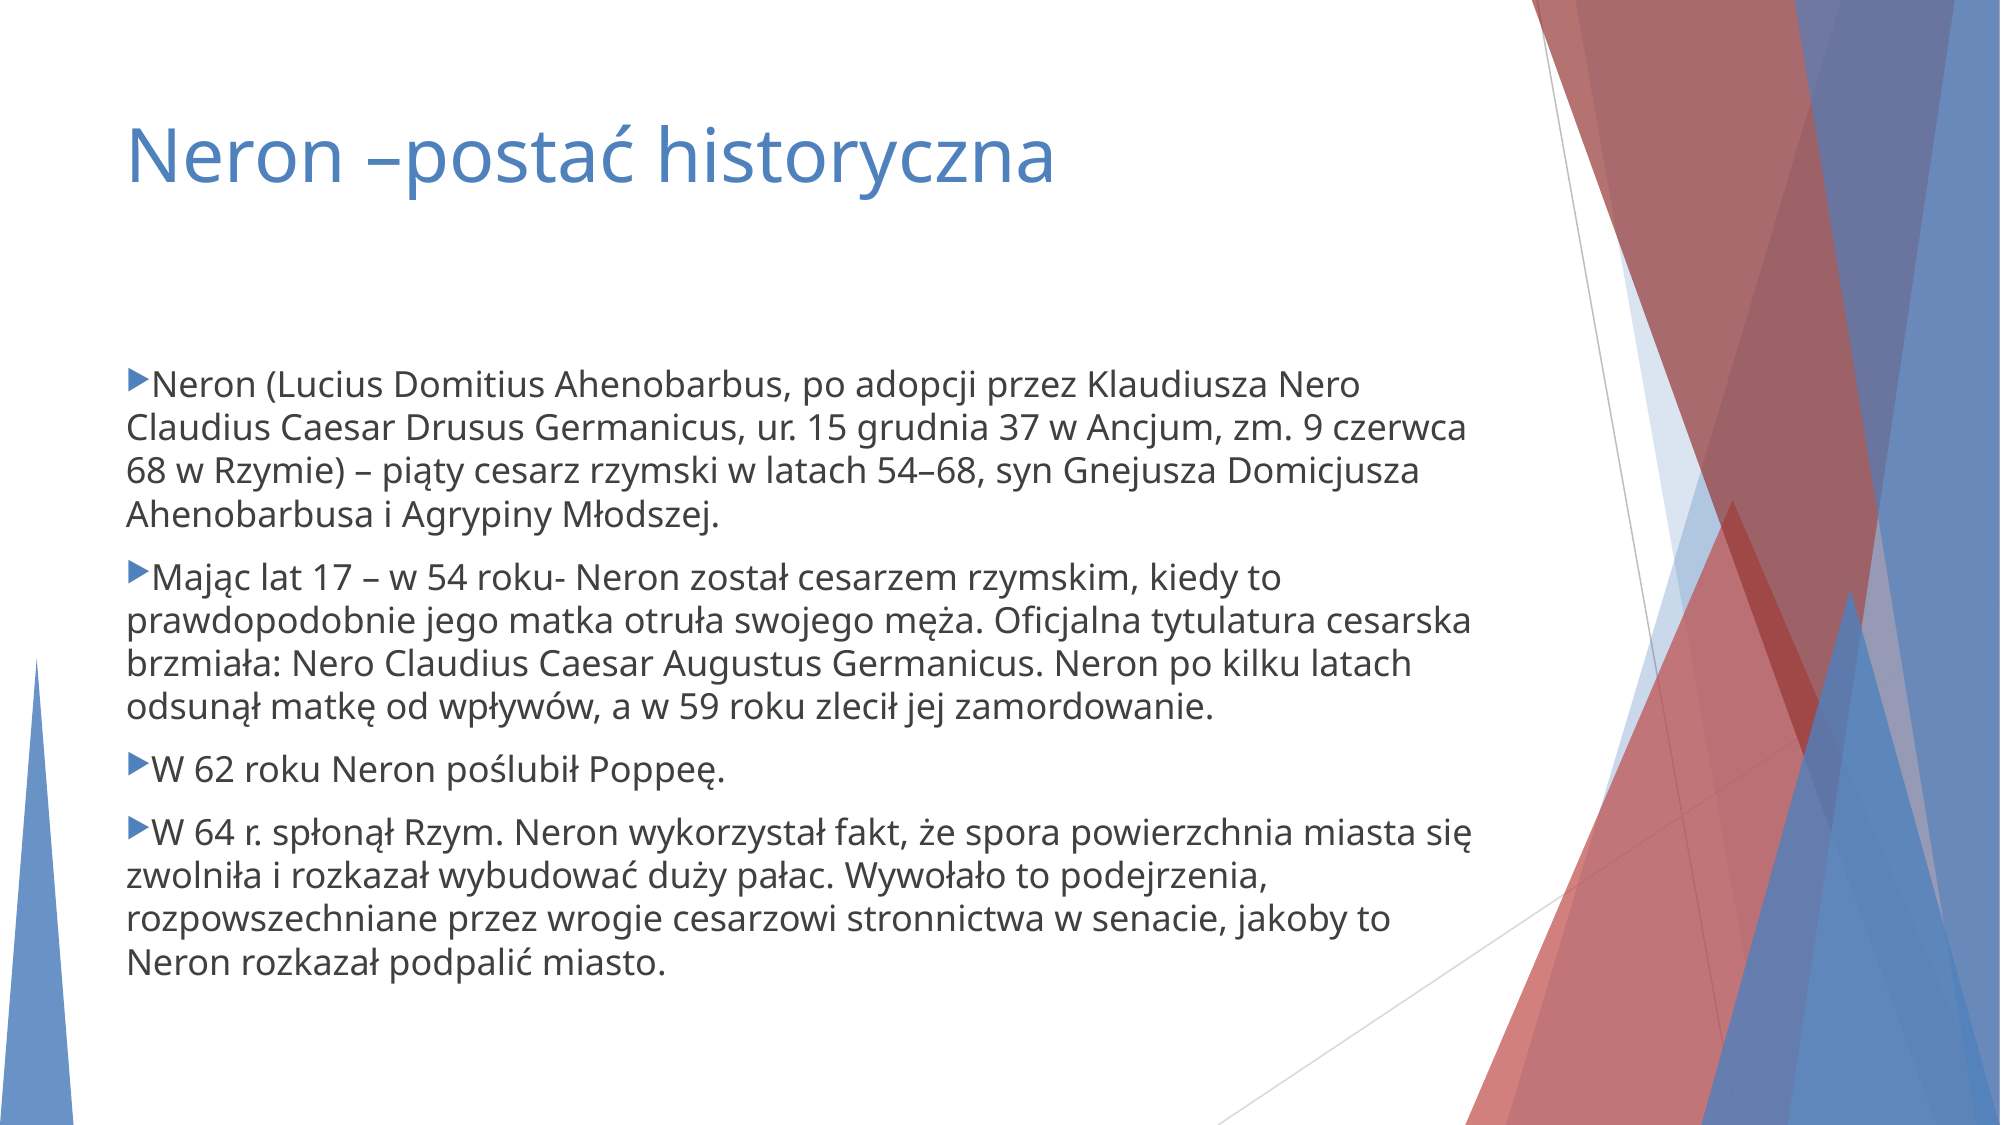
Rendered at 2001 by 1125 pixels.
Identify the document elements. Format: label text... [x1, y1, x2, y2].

list Neron (Lucius Domitius Ahenobarbus, po adopcji przez Klaudiusza Nero Claudius Caesar Drusus Germanicus, ur. 15 grudnia 37 w Ancjum, zm. 9 czerwca 68 w Rzymie) – piąty cesarz rzymski w latach 54–68, syn Gnejusza Domicjusza Ahenobarbusa i Agrypiny Młodszej. Mając lat 17 – w 54 roku- Neron został cesarzem rzymskim, kiedy to prawdopodobnie jego matka otruła swojego męża. Oficjalna tytulatura cesarska brzmiała: Nero Claudius Caesar Augustus Germanicus. Neron po kilku latach odsunął matkę od wpływów, a w 59 roku zlecił jej zamordowanie. W 62 roku Neron poślubił Poppeę. W 64 r. spłonął Rzym. Neron wykorzystał fakt, że spora powierzchnia miasta się zwolniła i rozkazał wybudować duży pałac. Wywołało to podejrzenia, rozpowszechniane przez wrogie cesarzowi stronnictwa w senacie, jakoby to Neron rozkazał podpalić miasto. [111, 354, 1522, 992]
title Neron –postać historyczna [111, 99, 1522, 317]
